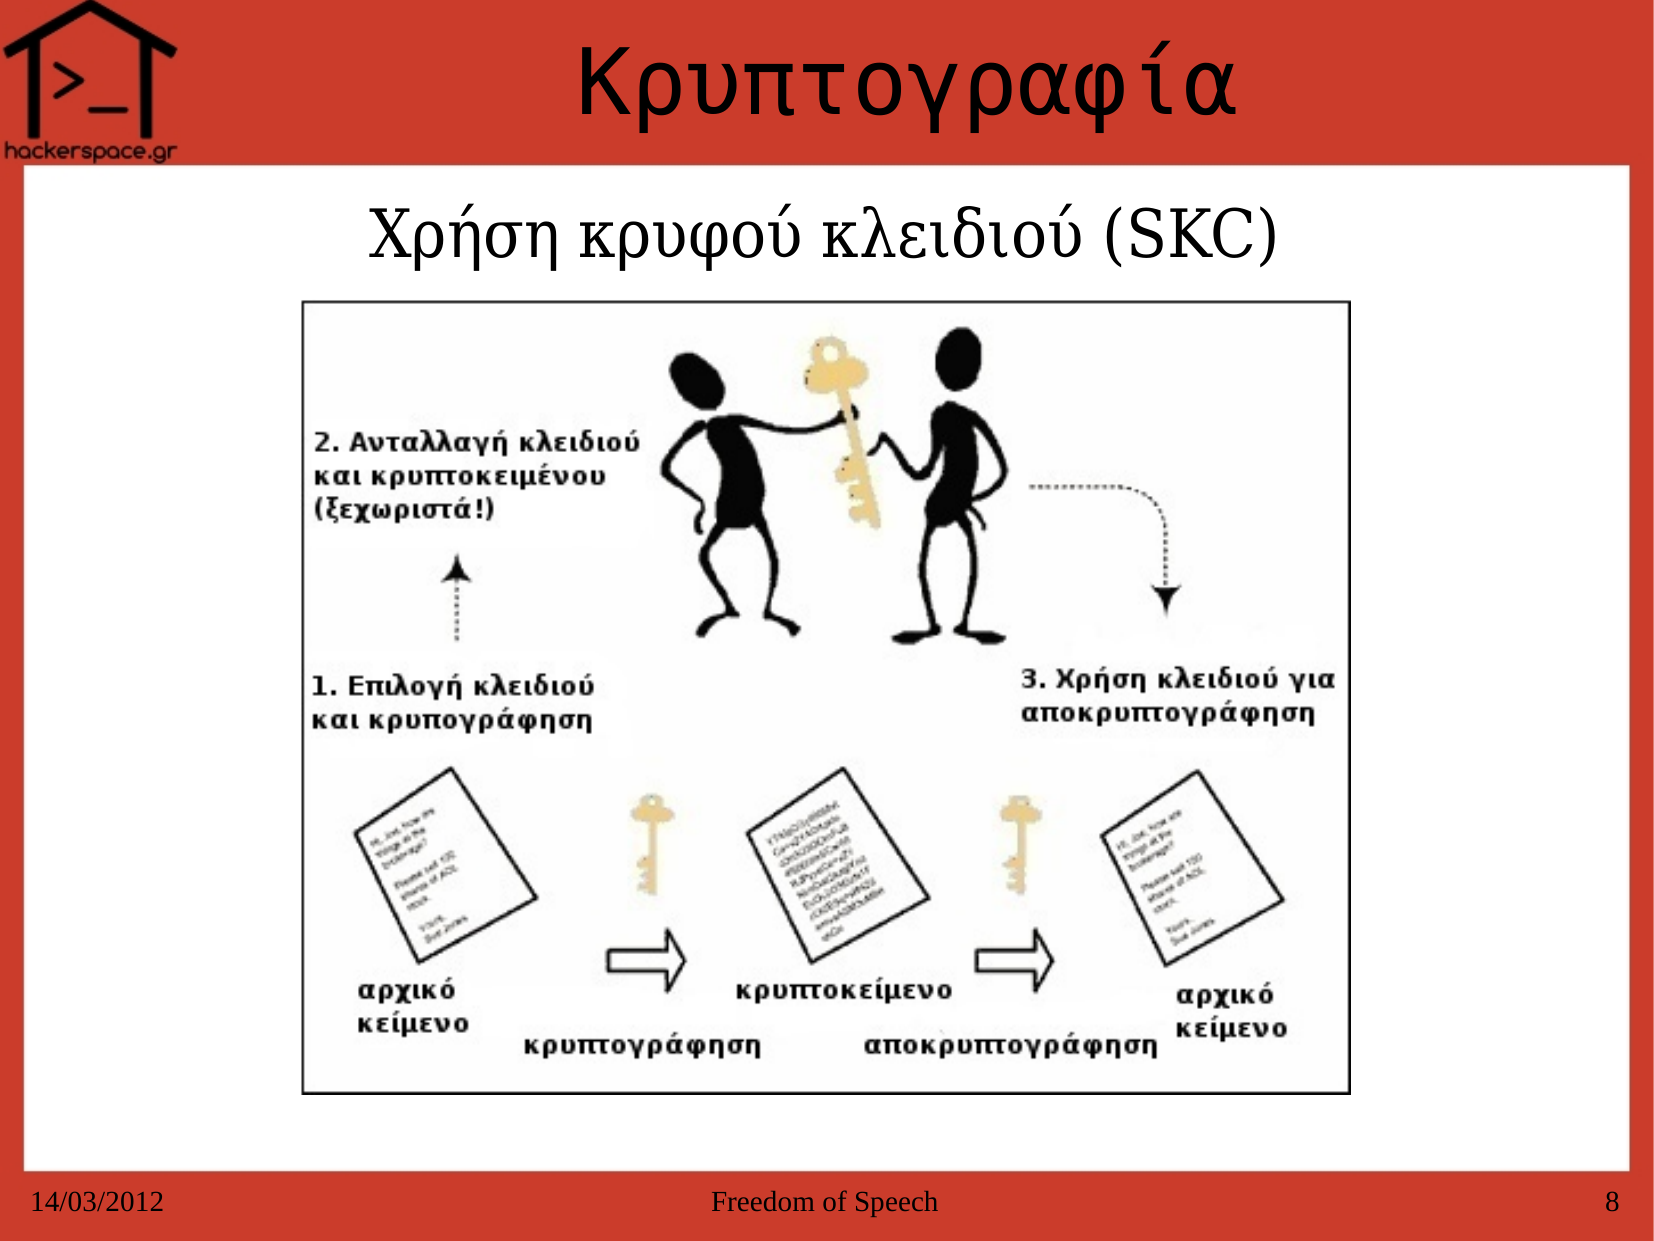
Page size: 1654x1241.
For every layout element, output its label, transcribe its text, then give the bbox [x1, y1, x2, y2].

title Κρυπτογραφία [195, 15, 1621, 151]
picture [0, 0, 1654, 1241]
list Χρήση κρυφού κλειδιού (SKC) [60, 195, 1591, 1141]
